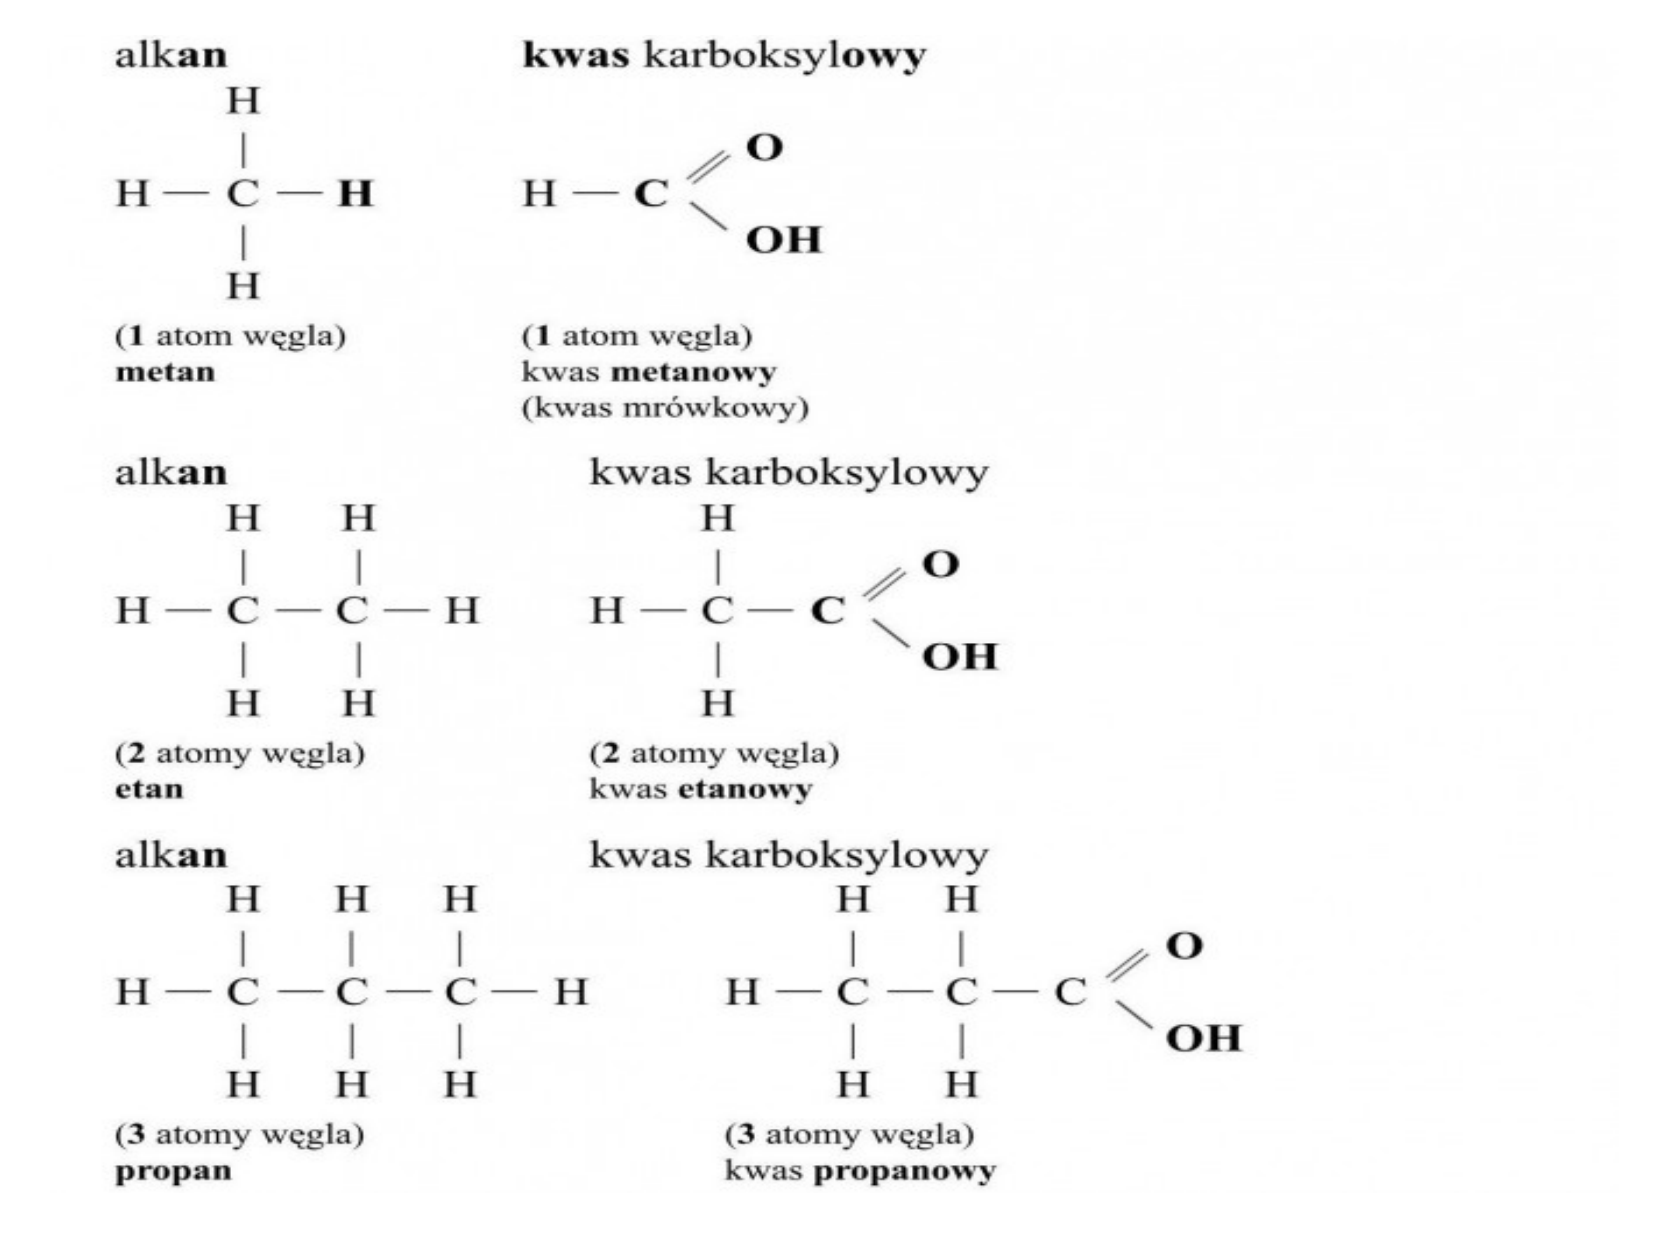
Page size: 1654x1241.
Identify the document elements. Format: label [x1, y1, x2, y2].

picture [47, 35, 1619, 1193]
